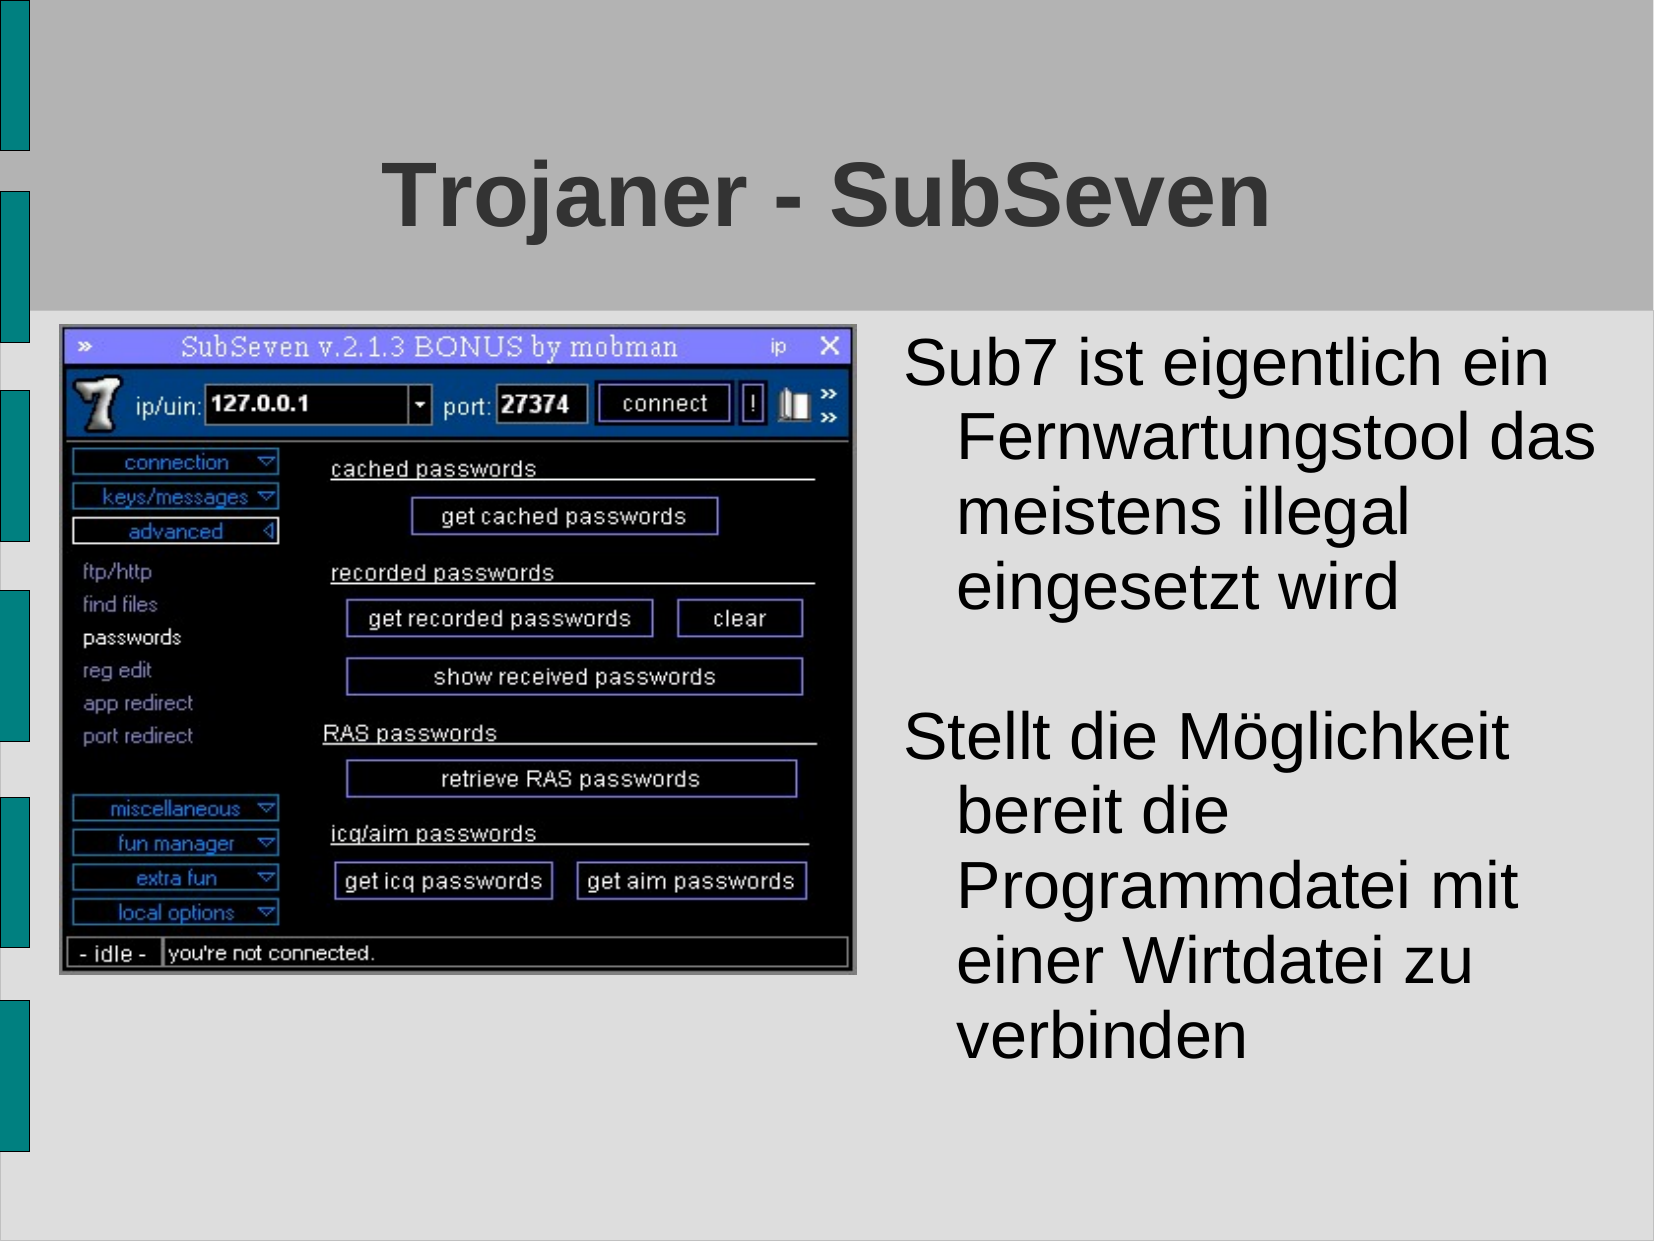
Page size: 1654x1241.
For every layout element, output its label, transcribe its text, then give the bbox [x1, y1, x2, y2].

title Trojaner - SubSeven [121, 91, 1534, 299]
picture [59, 324, 857, 975]
list Sub7 ist eigentlich ein Fernwartungstool das meistens illegal eingesetzt wird Stellt die Möglichkeit bereit die Programmdatei mit einer Wirtdatei zu verbinden [885, 324, 1612, 1129]
